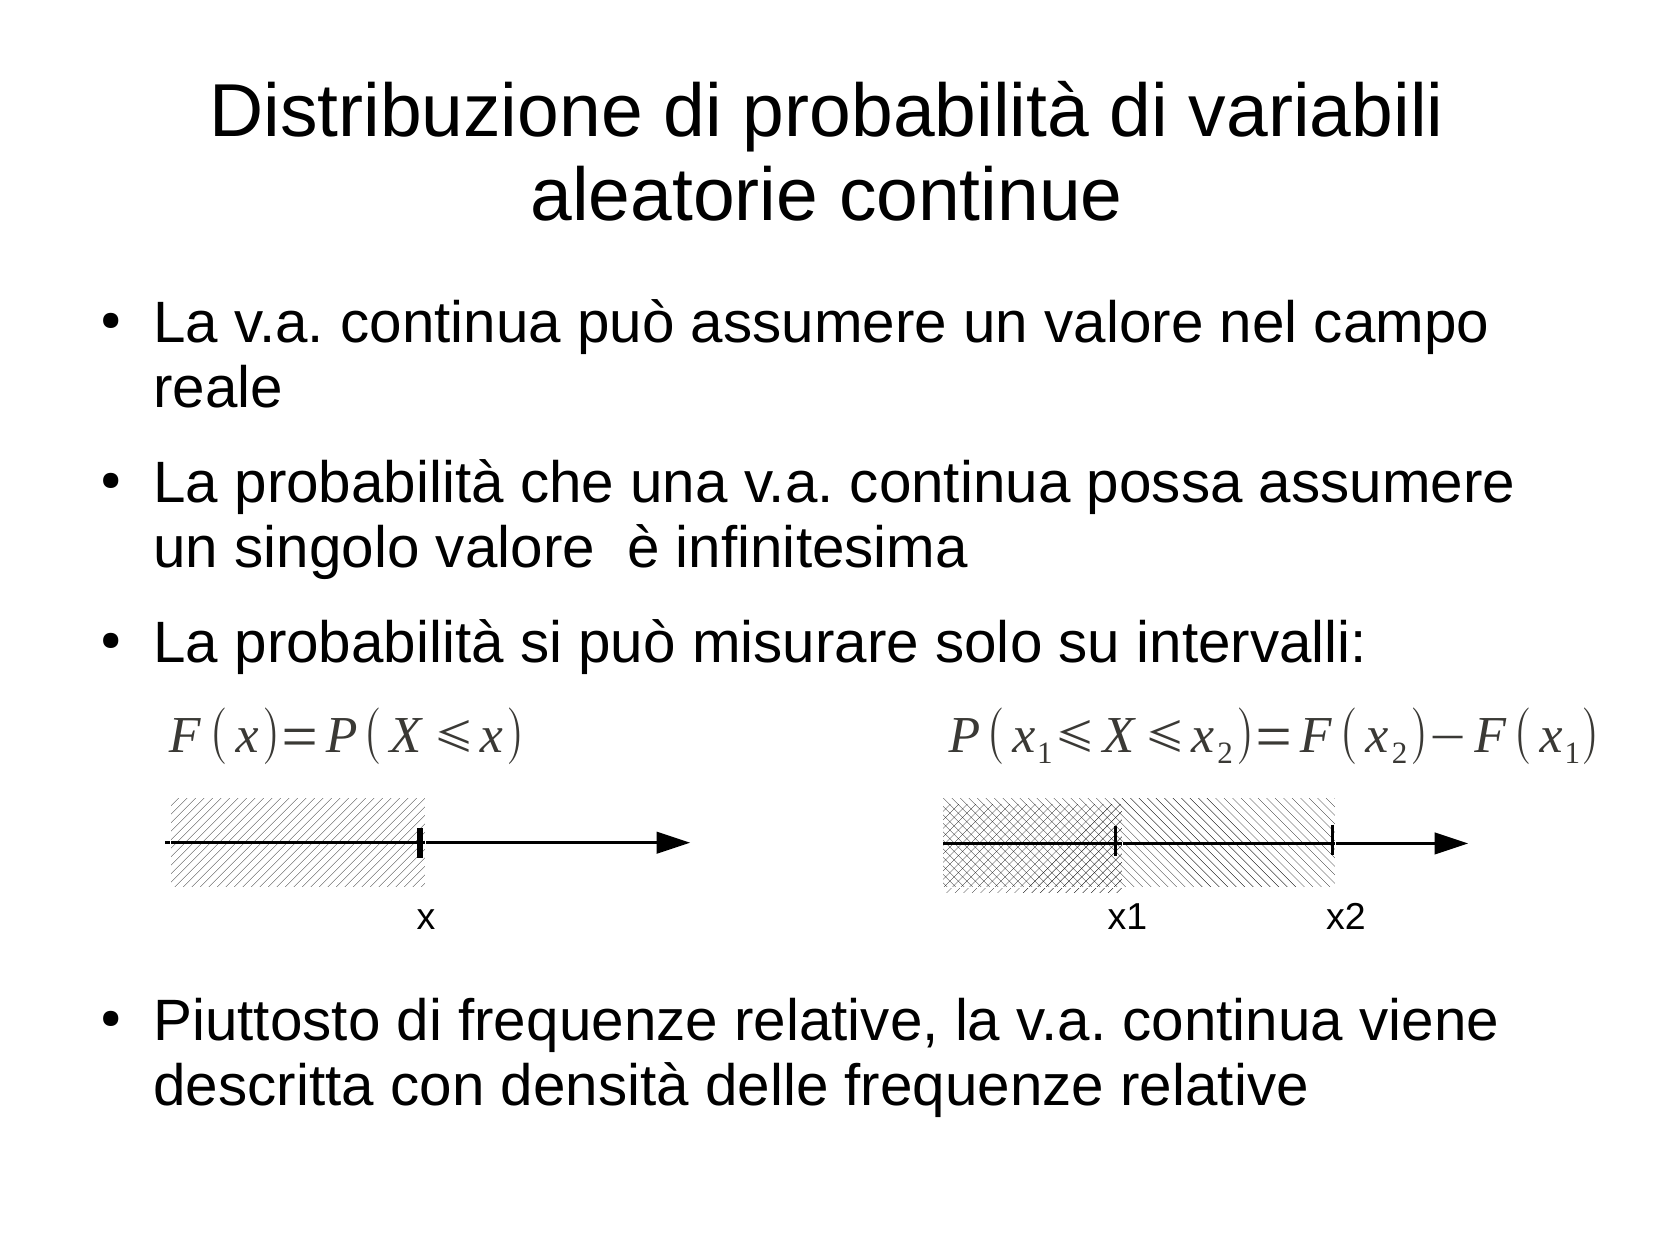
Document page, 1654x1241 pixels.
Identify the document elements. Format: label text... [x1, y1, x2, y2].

text_box [170, 797, 426, 888]
text_box x1 [1092, 888, 1183, 946]
text_box x2 [1311, 888, 1402, 946]
list La v.a. continua può assumere un valore nel campo reale La probabilità che una v.a. continua possa assumere un singolo valore è infinitesima La probabilità si può misurare solo su intervalli: Piuttosto di frequenze relative, la v.a. continua viene descritta con densità delle frequenze relative [82, 290, 1538, 1201]
chart [159, 704, 531, 767]
text_box x [401, 888, 492, 946]
title Distribuzione di probabilità di variabili aleatorie continue [82, 49, 1571, 257]
text_box [942, 797, 1336, 894]
chart [939, 704, 1606, 771]
